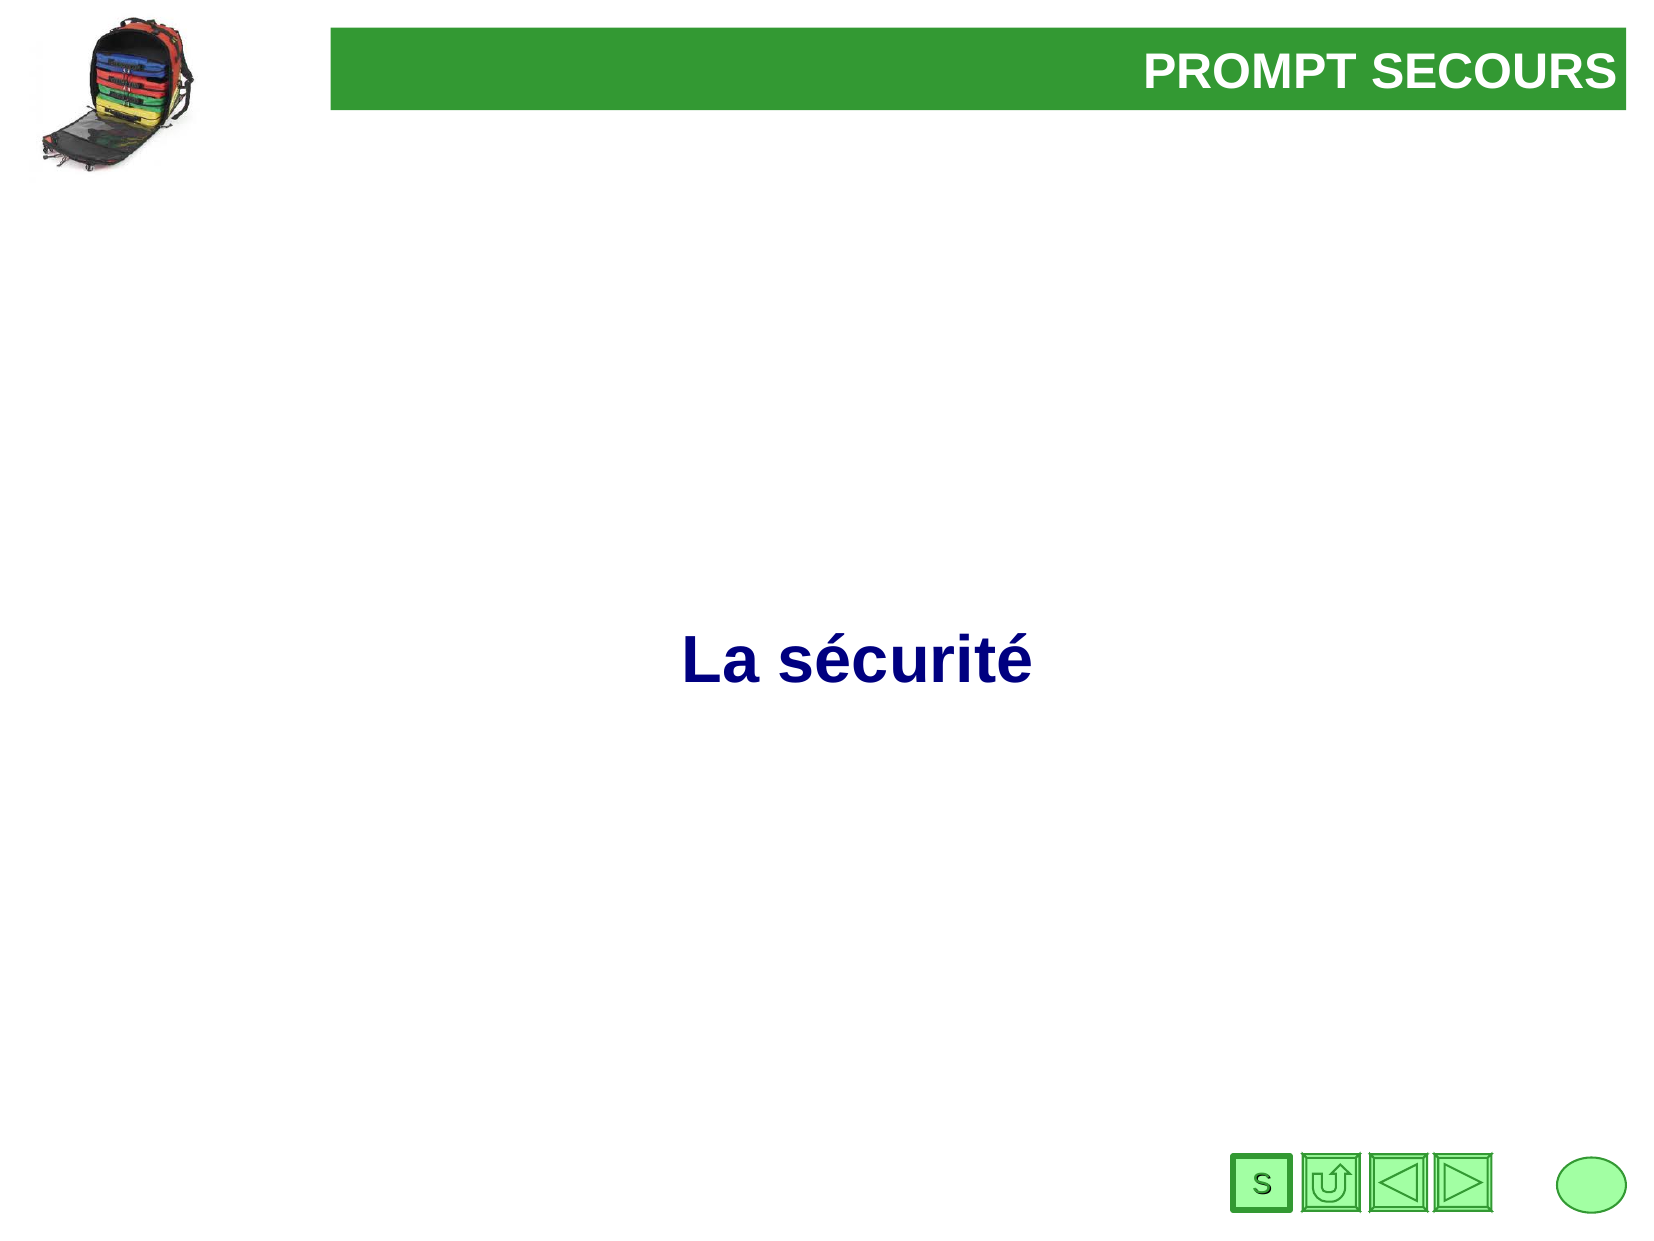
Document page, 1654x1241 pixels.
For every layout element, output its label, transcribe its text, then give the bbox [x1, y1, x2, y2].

title PROMPT SECOURS [331, 35, 1619, 107]
text_box [1556, 1157, 1626, 1213]
picture [29, 5, 201, 183]
text_box La sécurité [157, 618, 1558, 702]
